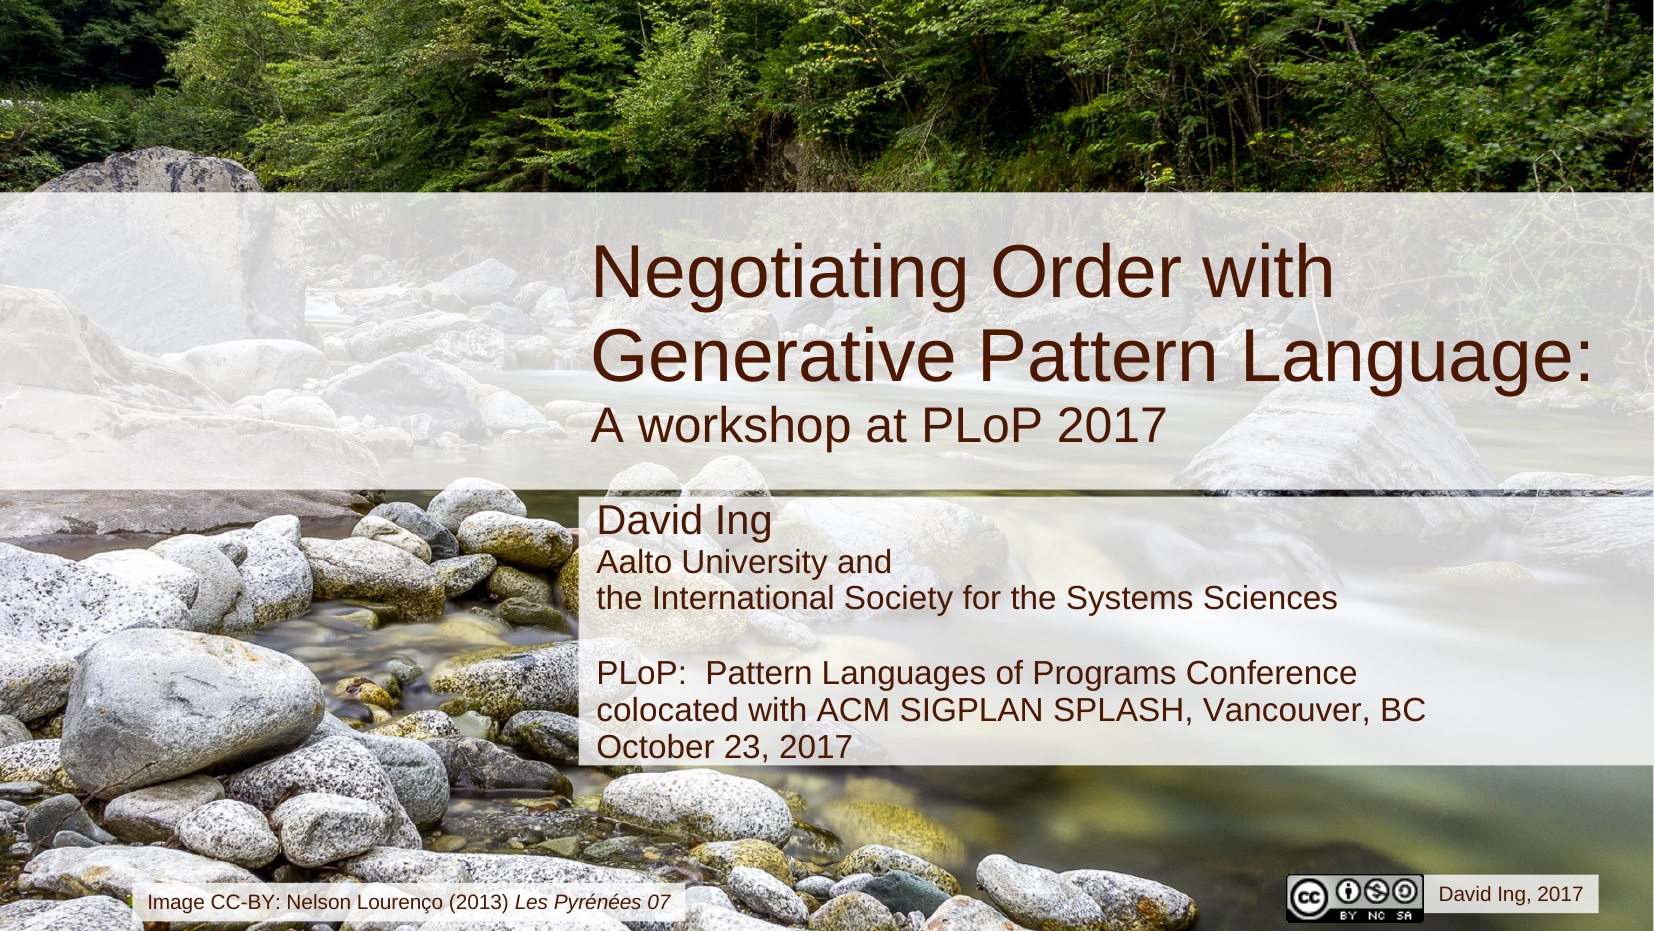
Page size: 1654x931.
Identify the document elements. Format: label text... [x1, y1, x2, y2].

list David Ing Aalto University and the International Society for the Systems Sciences PLoP: Pattern Languages of Programs Conference colocated with ACM SIGPLAN SPLASH, Vancouver, BC October 23, 2017 [578, 496, 1654, 766]
title Negotiating Order with Generative Pattern Language: A workshop at PLoP 2017 [0, 192, 1654, 490]
picture [0, 0, 1654, 192]
picture [0, 490, 1654, 931]
text_box David Ing, 2017 [1424, 874, 1599, 914]
